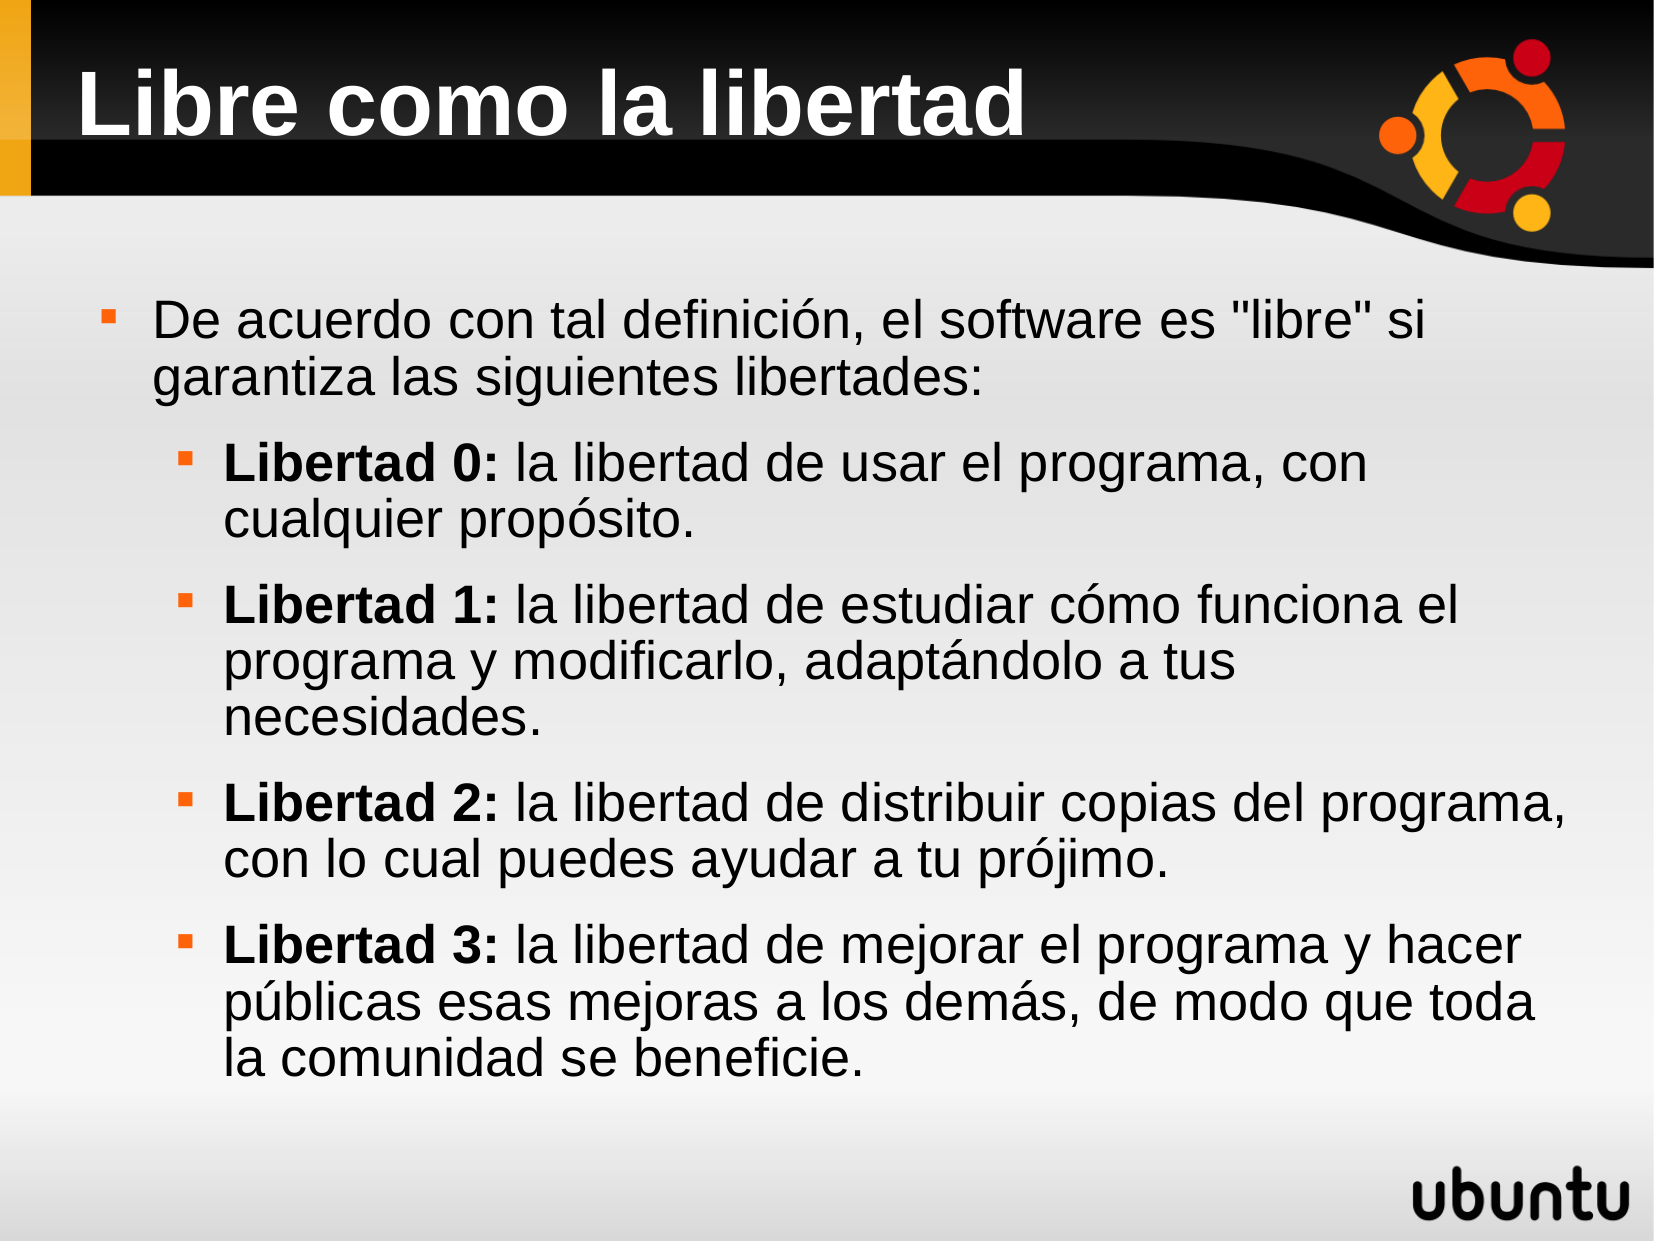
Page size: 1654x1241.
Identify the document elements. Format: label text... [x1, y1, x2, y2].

title Libre como la libertad [76, 0, 1565, 208]
list De acuerdo con tal definición, el software es "libre" si garantiza las siguientes libertades: Libertad 0: la libertad de usar el programa, con cualquier propósito. Libertad 1: la libertad de estudiar cómo funciona el programa y modificarlo, adaptándolo a tus necesidades. Libertad 2: la libertad de distribuir copias del programa, con lo cual puedes ayudar a tu prójimo. Libertad 3: la libertad de mejorar el programa y hacer públicas esas mejoras a los demás, de modo que toda la comunidad se beneficie. [82, 290, 1571, 1135]
picture [0, 0, 1654, 1241]
